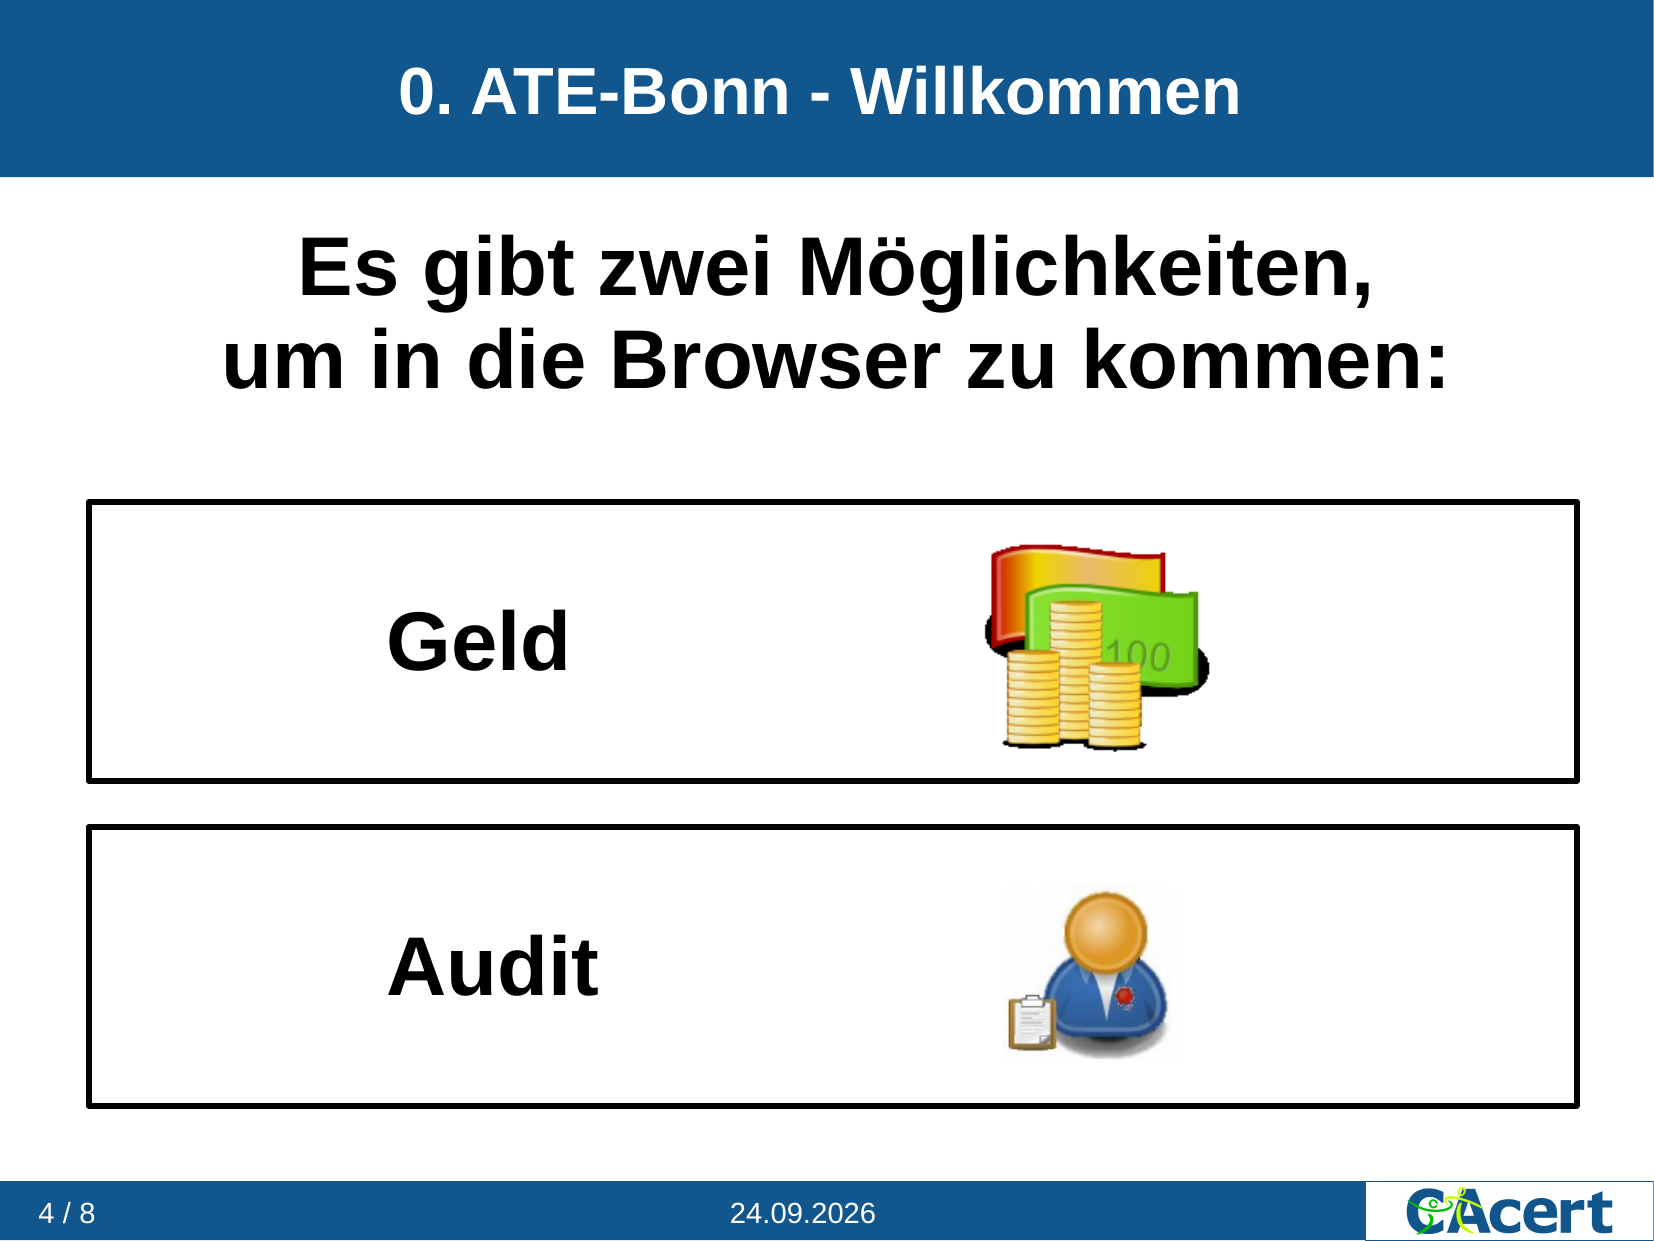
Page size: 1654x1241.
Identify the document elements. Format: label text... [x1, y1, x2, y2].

picture [1003, 885, 1182, 1063]
text_box Audit [88, 826, 1577, 1106]
title 0. ATE-Bonn - Willkommen [76, 24, 1565, 158]
text_box Geld [88, 501, 1577, 781]
picture [1406, 1186, 1613, 1235]
text_box Es gibt zwei Möglichkeiten, um in die Browser zu kommen: [206, 212, 1467, 414]
picture [976, 531, 1211, 766]
subtitle [82, 225, 1571, 1084]
